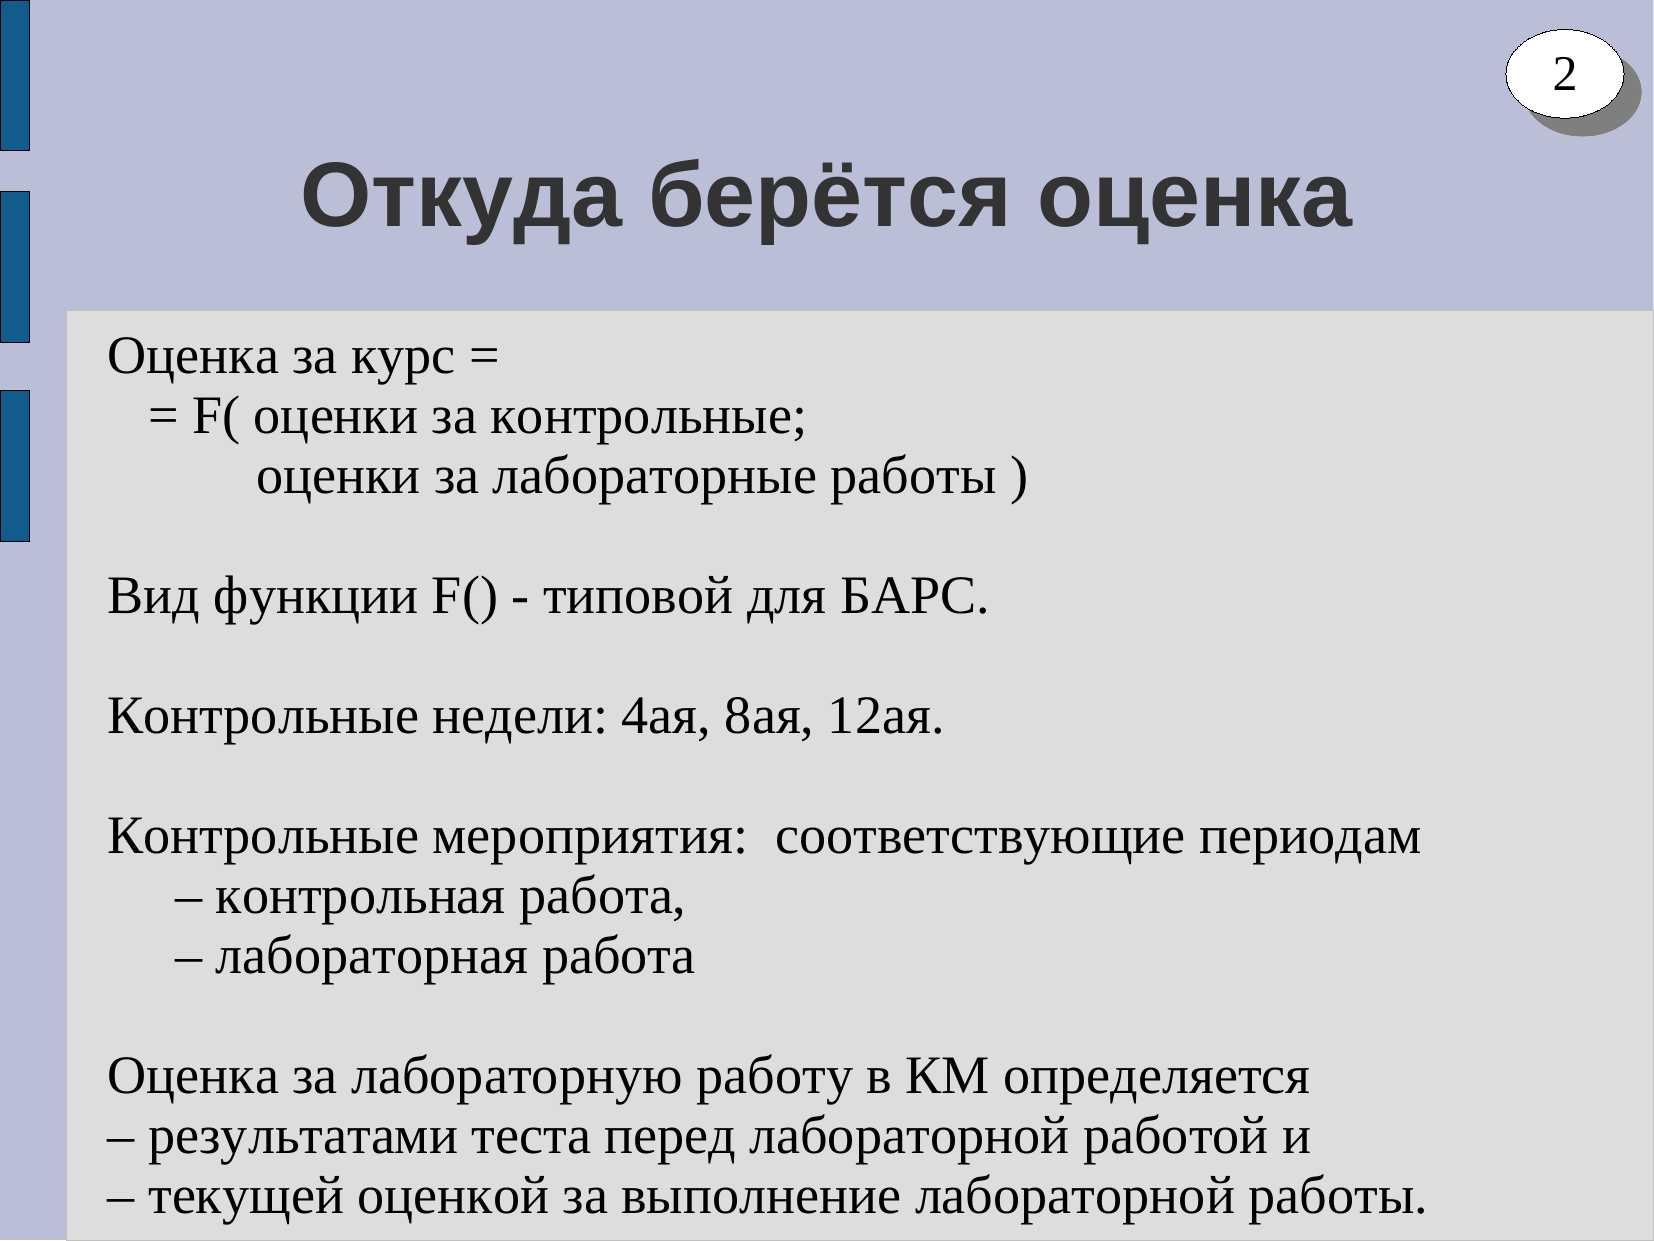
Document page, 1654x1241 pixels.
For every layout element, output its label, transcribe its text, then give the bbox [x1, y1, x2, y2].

title Откуда берётся оценка [121, 91, 1534, 299]
text_box Оценка за курс = = F( оценки за контрольные; оценки за лабораторные работы ) Вид функции F() - типовой для БАРС. Контрольные недели: 4ая, 8ая, 12ая. Контрольные мероприятия: соответствующие периодам – контрольная работа, – лабораторная работа Оценка за лабораторную работу в КМ определяется – результатами теста перед лабораторной работой и – текущей оценкой за выполнение лабораторной работы. [107, 324, 1595, 1225]
text_box 2 [1505, 29, 1625, 119]
